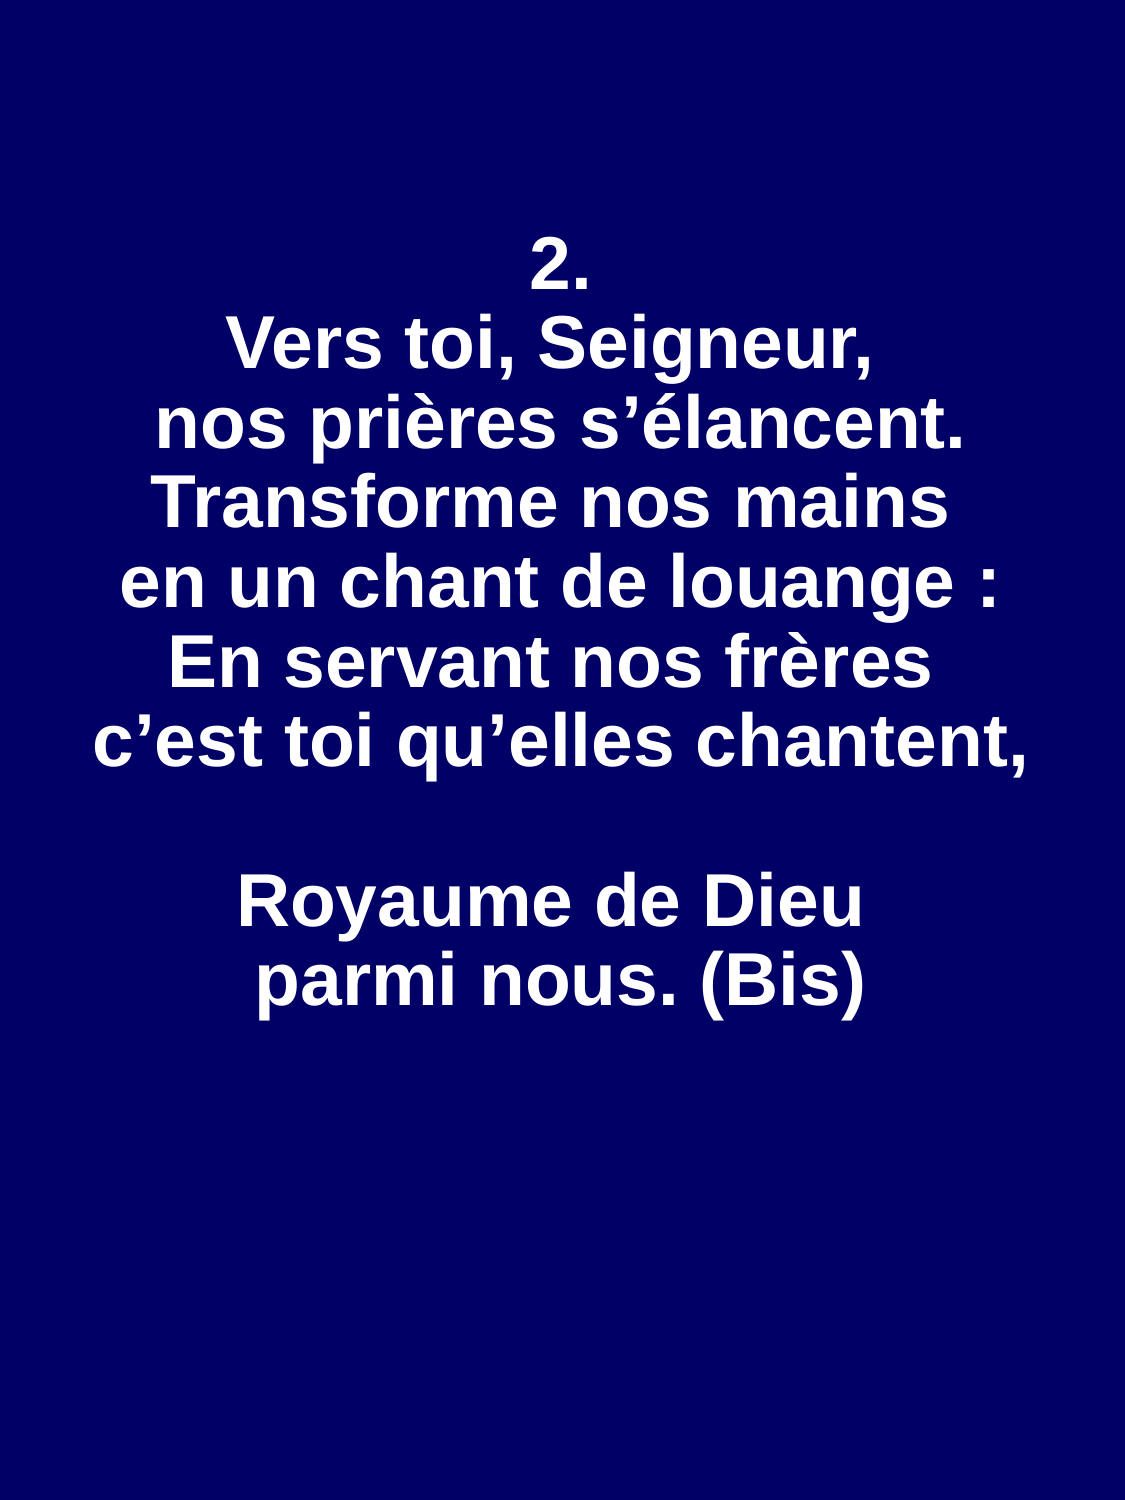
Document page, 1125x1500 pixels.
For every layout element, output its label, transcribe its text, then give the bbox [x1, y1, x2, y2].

text_box 2. Vers toi, Seigneur, nos prières s’élancent. Transforme nos mains en un chant de louange : En servant nos frères c’est toi qu’elles chantent, Royaume de Dieu parmi nous. (Bis) [11, 35, 1111, 1441]
